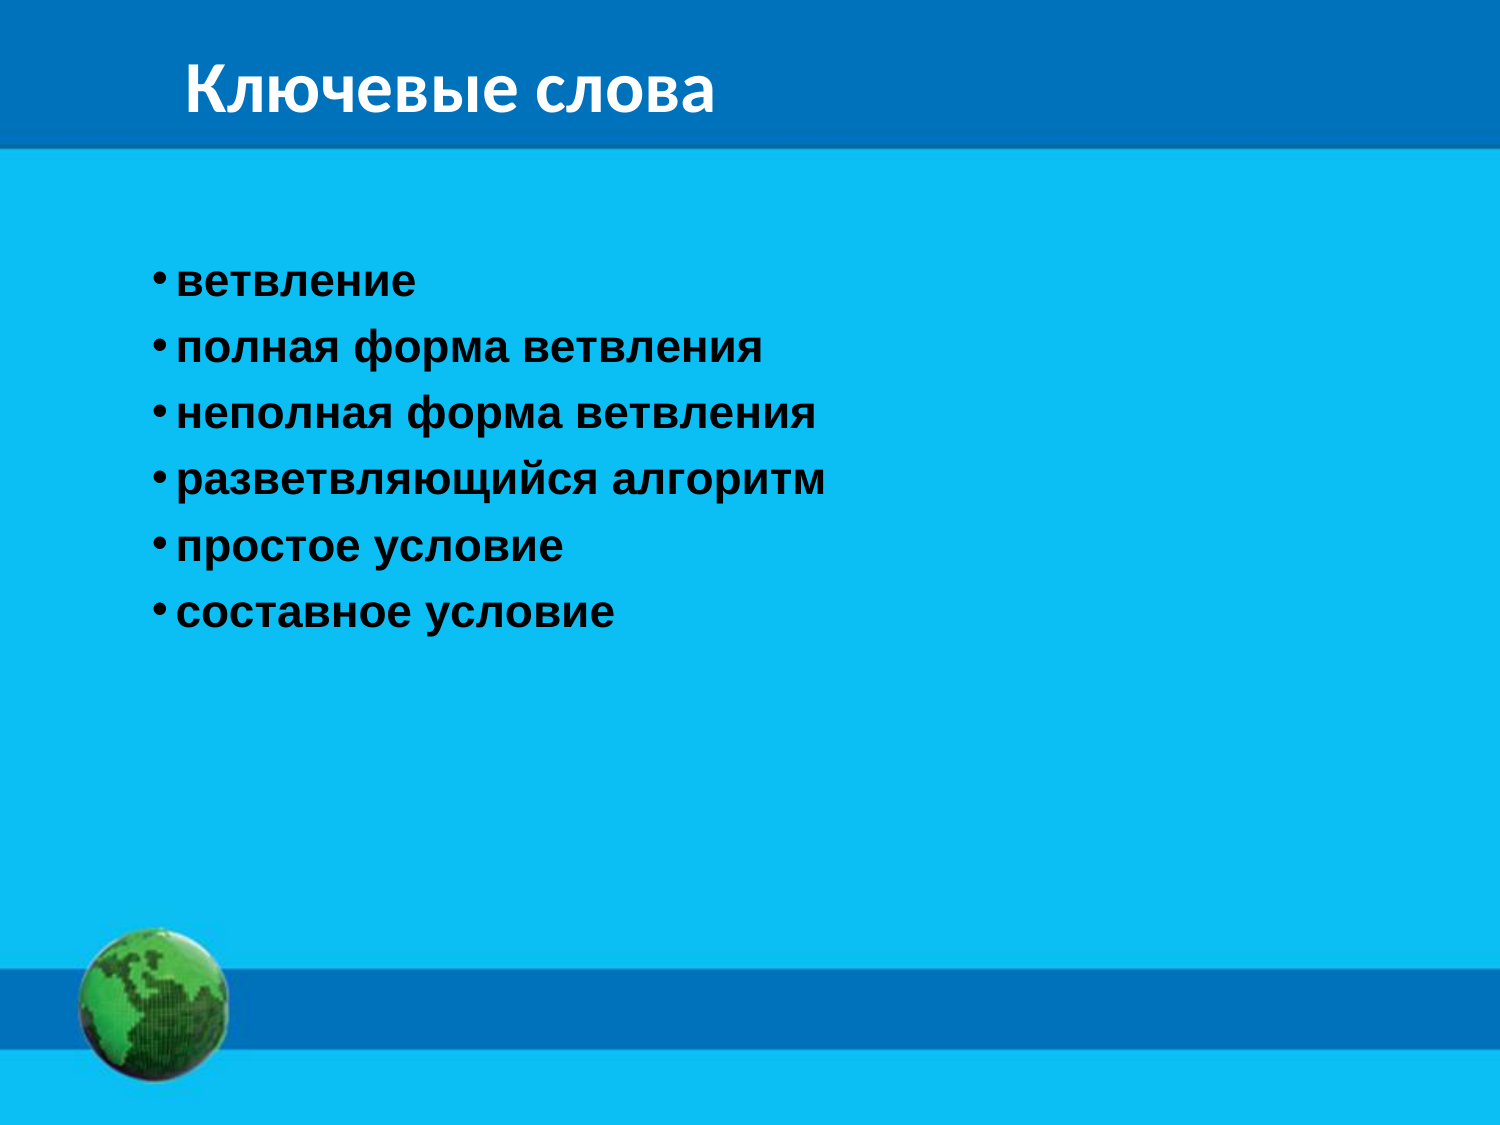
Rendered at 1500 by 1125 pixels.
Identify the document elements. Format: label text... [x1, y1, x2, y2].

picture [0, 0, 1500, 146]
text_box Ключевые слова [171, 30, 1425, 135]
picture [0, 926, 1500, 1086]
text_box ветвление полная форма ветвления неполная форма ветвления разветвляющийся алгоритм простое условие составное условие [76, 231, 1449, 646]
